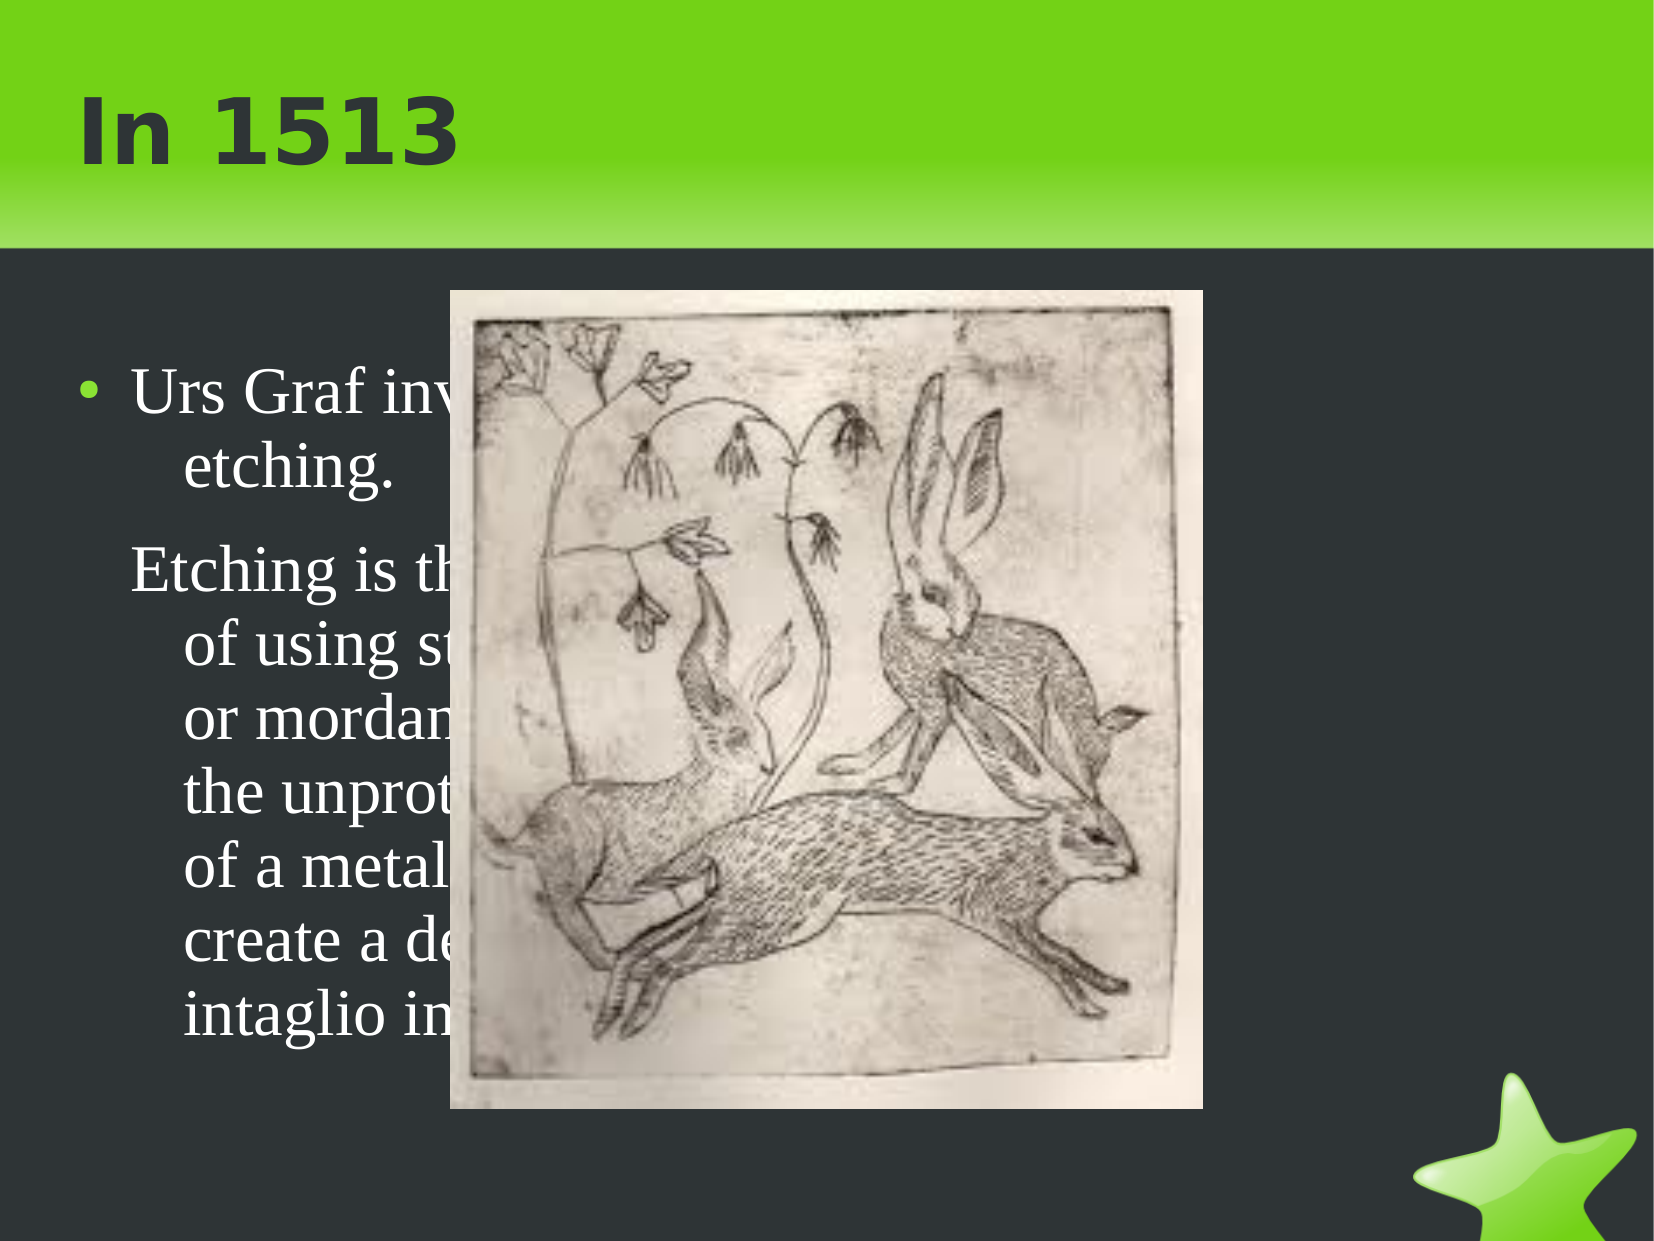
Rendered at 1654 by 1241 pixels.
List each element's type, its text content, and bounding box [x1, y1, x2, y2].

picture [0, 0, 1654, 1241]
list Urs Graf invents etching. Etching is the process of using strong acid or mordant to cut into the unprotected parts of a metal surface to create a design in intaglio in the metal [41, 354, 768, 1241]
title In 1513 [76, 29, 1565, 237]
